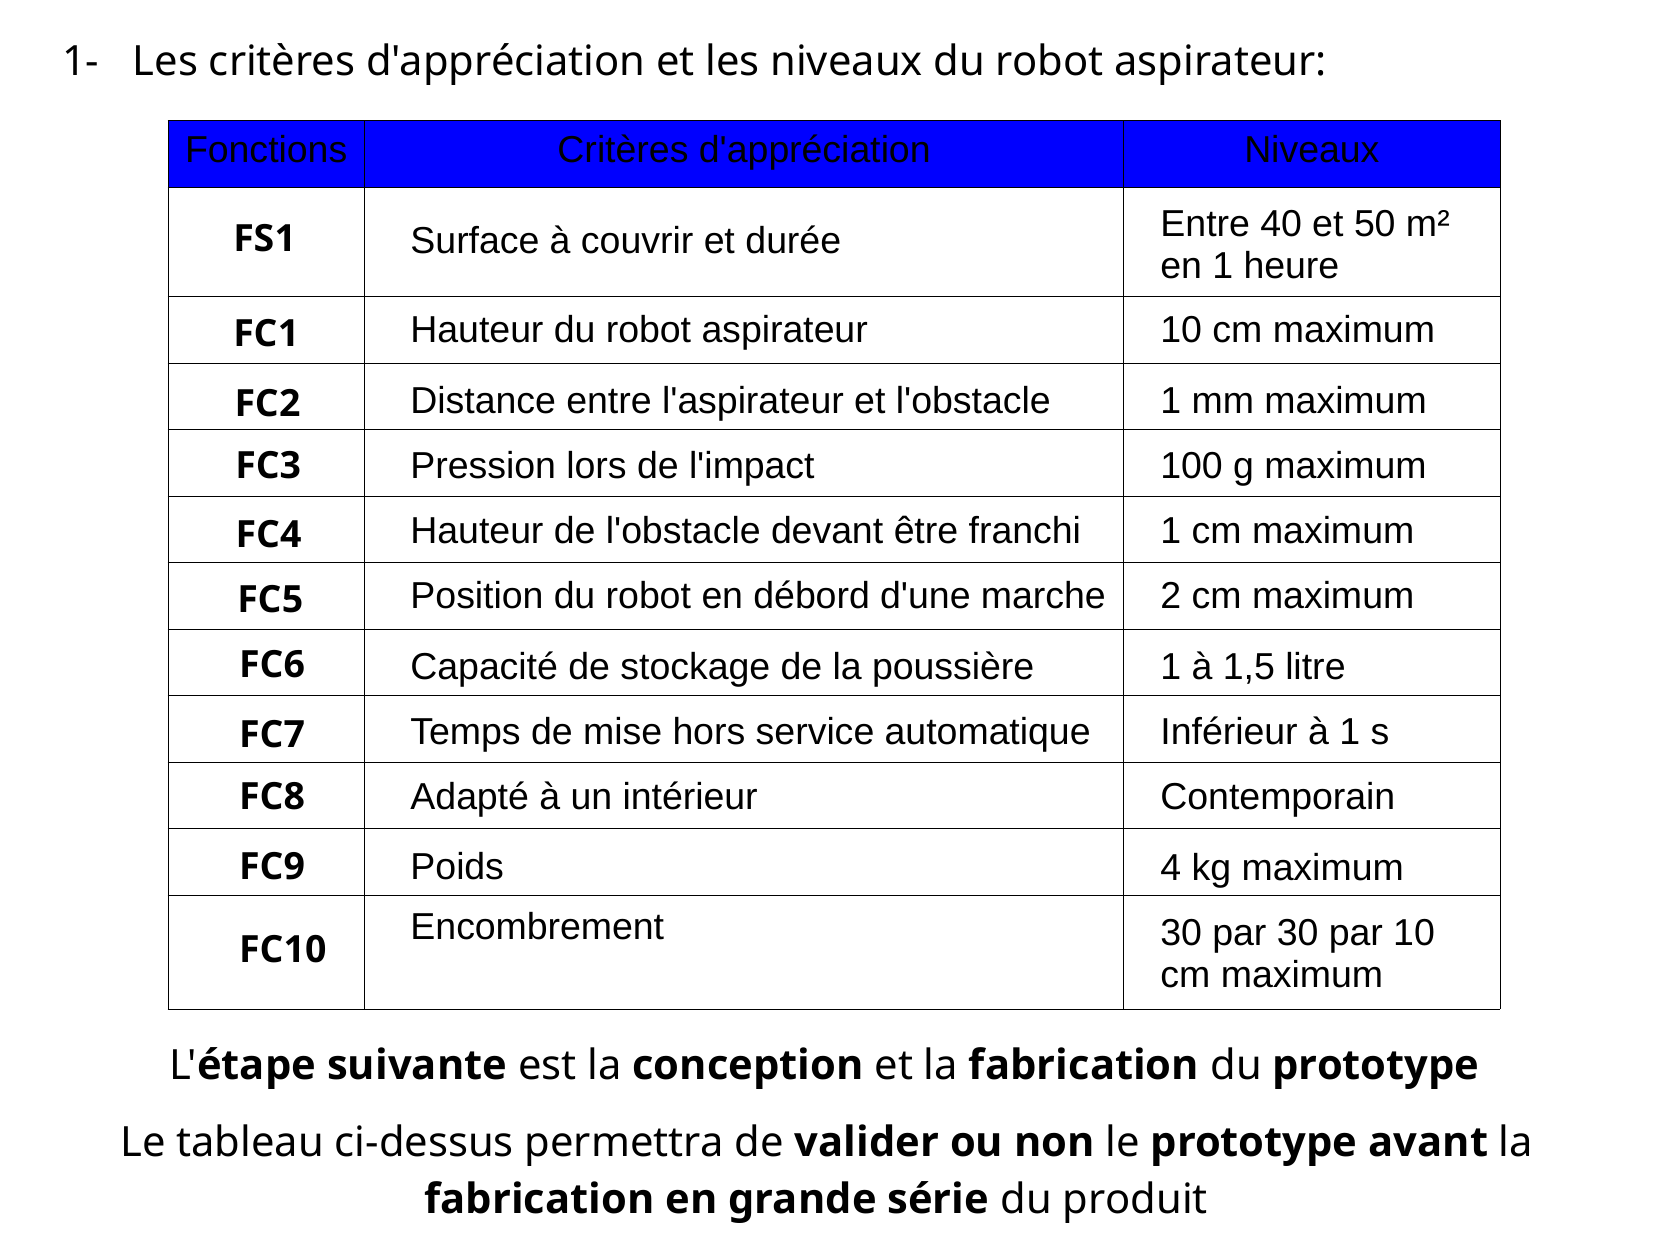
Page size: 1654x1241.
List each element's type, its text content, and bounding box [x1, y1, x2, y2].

table_header Fonctions [169, 121, 364, 187]
table_cell [365, 364, 1123, 429]
text_box L'étape suivante est la conception et la fabrication du prototype [47, 1027, 1613, 1093]
text_box Encombrement [395, 897, 1223, 955]
text_box Contemporain [1223, 768, 1495, 825]
text_box 4 kg maximum [1145, 838, 1495, 896]
table_cell [1124, 829, 1500, 895]
table_cell [365, 188, 1123, 296]
text_box Inférieur à 1 s [1145, 703, 1495, 760]
table_cell [365, 297, 1123, 363]
text_box FS1 [218, 204, 343, 272]
text_box Le tableau ci-dessus permettra de valider ou non le prototype avant la fabrication en grande série du produit [29, 1104, 1625, 1220]
table_cell [365, 497, 1123, 562]
text_box FC10 [224, 915, 373, 993]
text_box Hauteur du robot aspirateur [395, 301, 1145, 359]
table_cell [169, 696, 364, 762]
table_cell [169, 896, 364, 1009]
text_box 30 par 30 par 10 cm maximum [1145, 903, 1495, 1003]
table_cell [169, 297, 364, 363]
table_cell [169, 563, 364, 629]
text_box Poids [395, 838, 1145, 896]
text_box Distance entre l'aspirateur et l'obstacle [395, 372, 1223, 430]
table_cell [169, 630, 364, 695]
text_box Les critères d'appréciation et les niveaux du robot aspirateur: [125, 23, 1565, 89]
table_cell [1124, 696, 1500, 762]
table_cell [1124, 364, 1500, 429]
text_box Adapté à un intérieur [395, 767, 1223, 825]
text_box 100 g maximum [1145, 437, 1495, 495]
table_cell [1124, 896, 1500, 1009]
table_cell [1124, 563, 1500, 629]
table_cell [365, 563, 1123, 629]
table_cell [365, 630, 1123, 695]
table_cell [1124, 188, 1500, 296]
table_header Niveaux [1124, 121, 1500, 187]
table_header Critères d'appréciation [365, 121, 1123, 187]
table_cell [169, 430, 364, 496]
text_box Temps de mise hors service automatique [395, 702, 1223, 760]
table_cell [365, 696, 1123, 762]
table_cell [1124, 430, 1500, 496]
table_cell [1124, 297, 1500, 363]
table_cell [365, 763, 1123, 828]
table_cell [169, 188, 364, 296]
table_cell [1124, 497, 1500, 562]
table_cell [169, 763, 364, 828]
text_box 1- [47, 23, 125, 95]
table_cell [365, 829, 1123, 895]
text_box 10 cm maximum [1145, 301, 1495, 359]
text_box 1 à 1,5 litre [1145, 638, 1495, 695]
text_box Capacité de stockage de la poussière [395, 637, 1223, 695]
text_box Hauteur de l'obstacle devant être franchi [395, 502, 1145, 559]
text_box Entre 40 et 50 m² en 1 heure [1145, 194, 1495, 294]
table_cell [1124, 630, 1500, 695]
text_box Surface à couvrir et durée [395, 212, 1145, 270]
table_cell [1124, 763, 1500, 828]
text_box Pression lors de l'impact [395, 437, 1223, 494]
table_cell [169, 829, 364, 895]
table_cell [365, 896, 1123, 1009]
table_cell [169, 364, 364, 429]
text_box Position du robot en débord d'une marche [395, 567, 1223, 624]
text_box 1 mm maximum [1223, 372, 1495, 430]
text_box 2 cm maximum [1145, 567, 1495, 625]
text_box 1 cm maximum [1145, 502, 1495, 560]
table_cell [169, 497, 364, 562]
table_cell [365, 430, 1123, 496]
